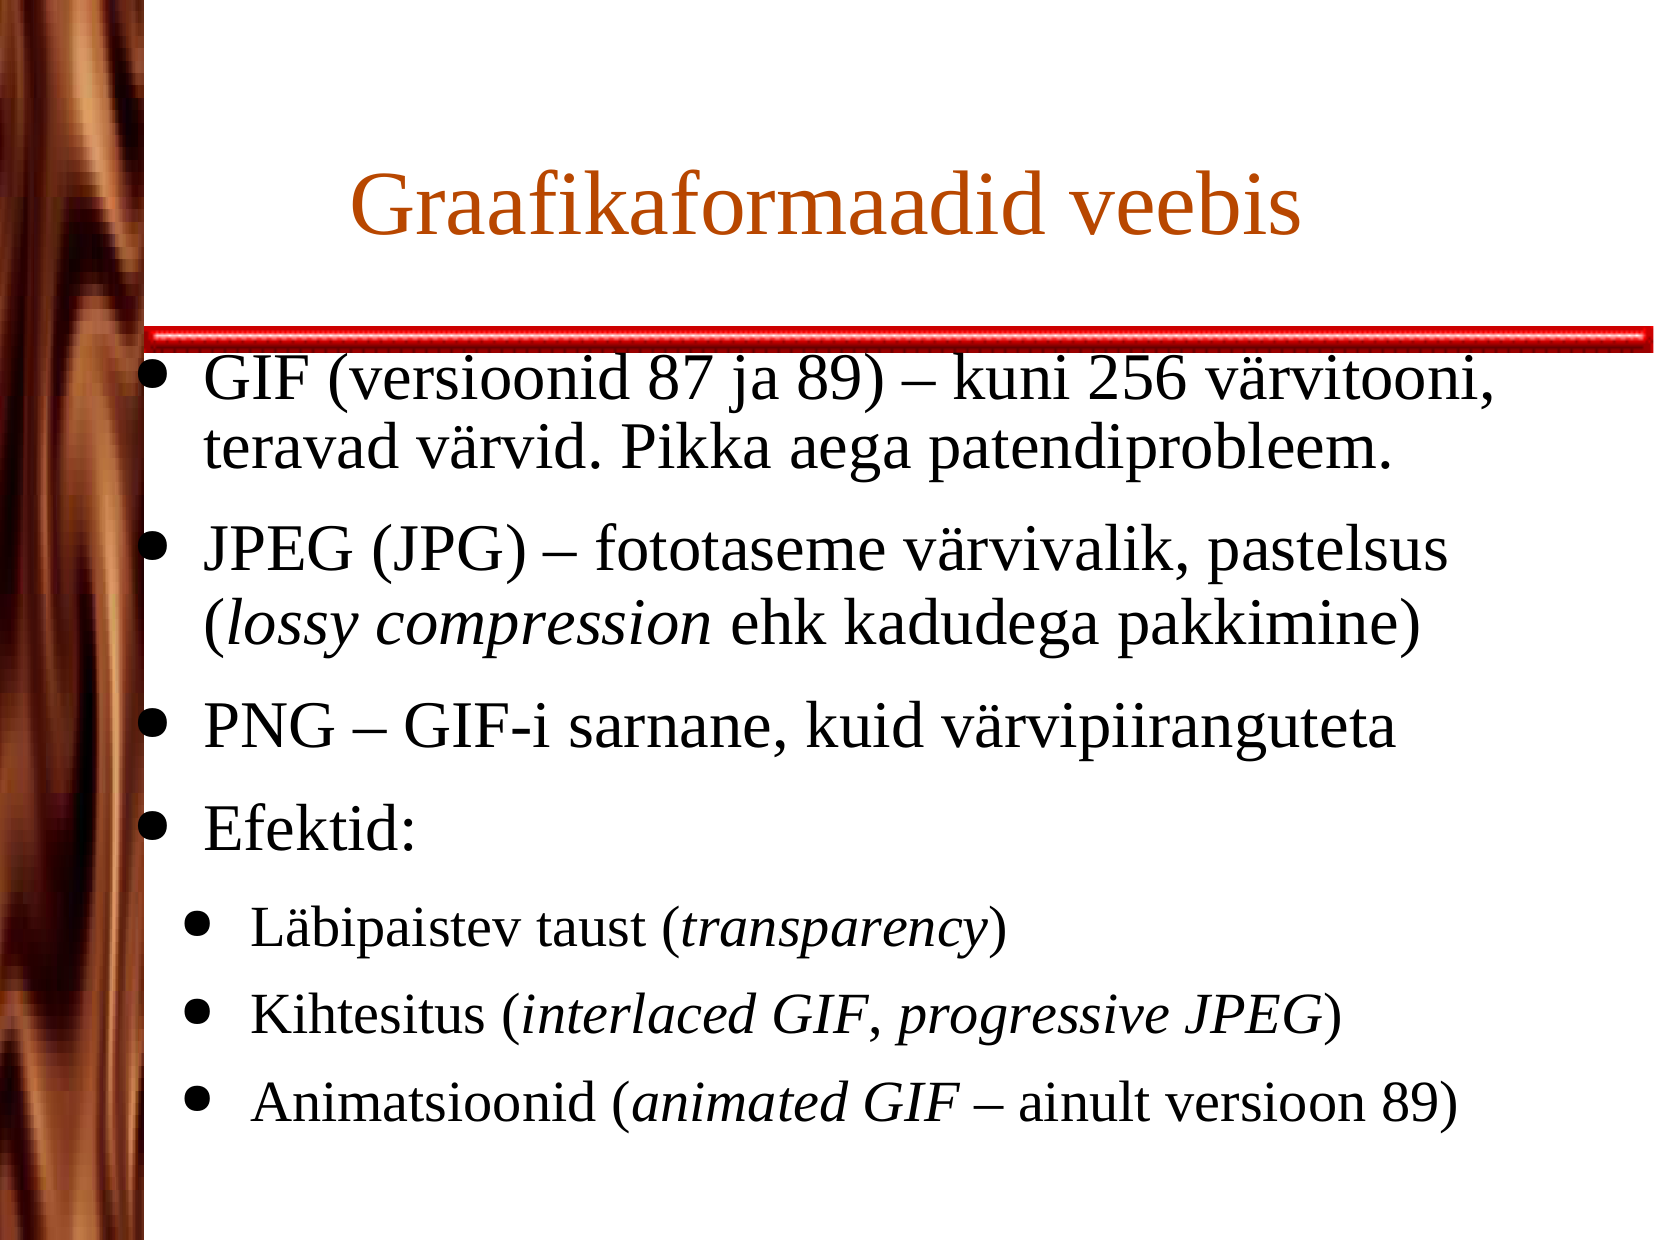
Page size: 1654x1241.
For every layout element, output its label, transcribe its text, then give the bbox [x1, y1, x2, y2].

picture [0, 0, 1654, 1240]
title Graafikaformaadid veebis [121, 100, 1533, 312]
list GIF (versioonid 87 ja 89) – kuni 256 värvitooni, teravad värvid. Pikka aega patendiprobleem. JPEG (JPG) – fototaseme värvivalik, pastelsus (lossy compression ehk kadudega pakkimine) PNG – GIF-i sarnane, kuid värvipiiranguteta Efektid: Läbipaistev taust (transparency) Kihtesitus (interlaced GIF, progressive JPEG) Animatsioonid (animated GIF – ainult versioon 89) [121, 344, 1533, 1191]
